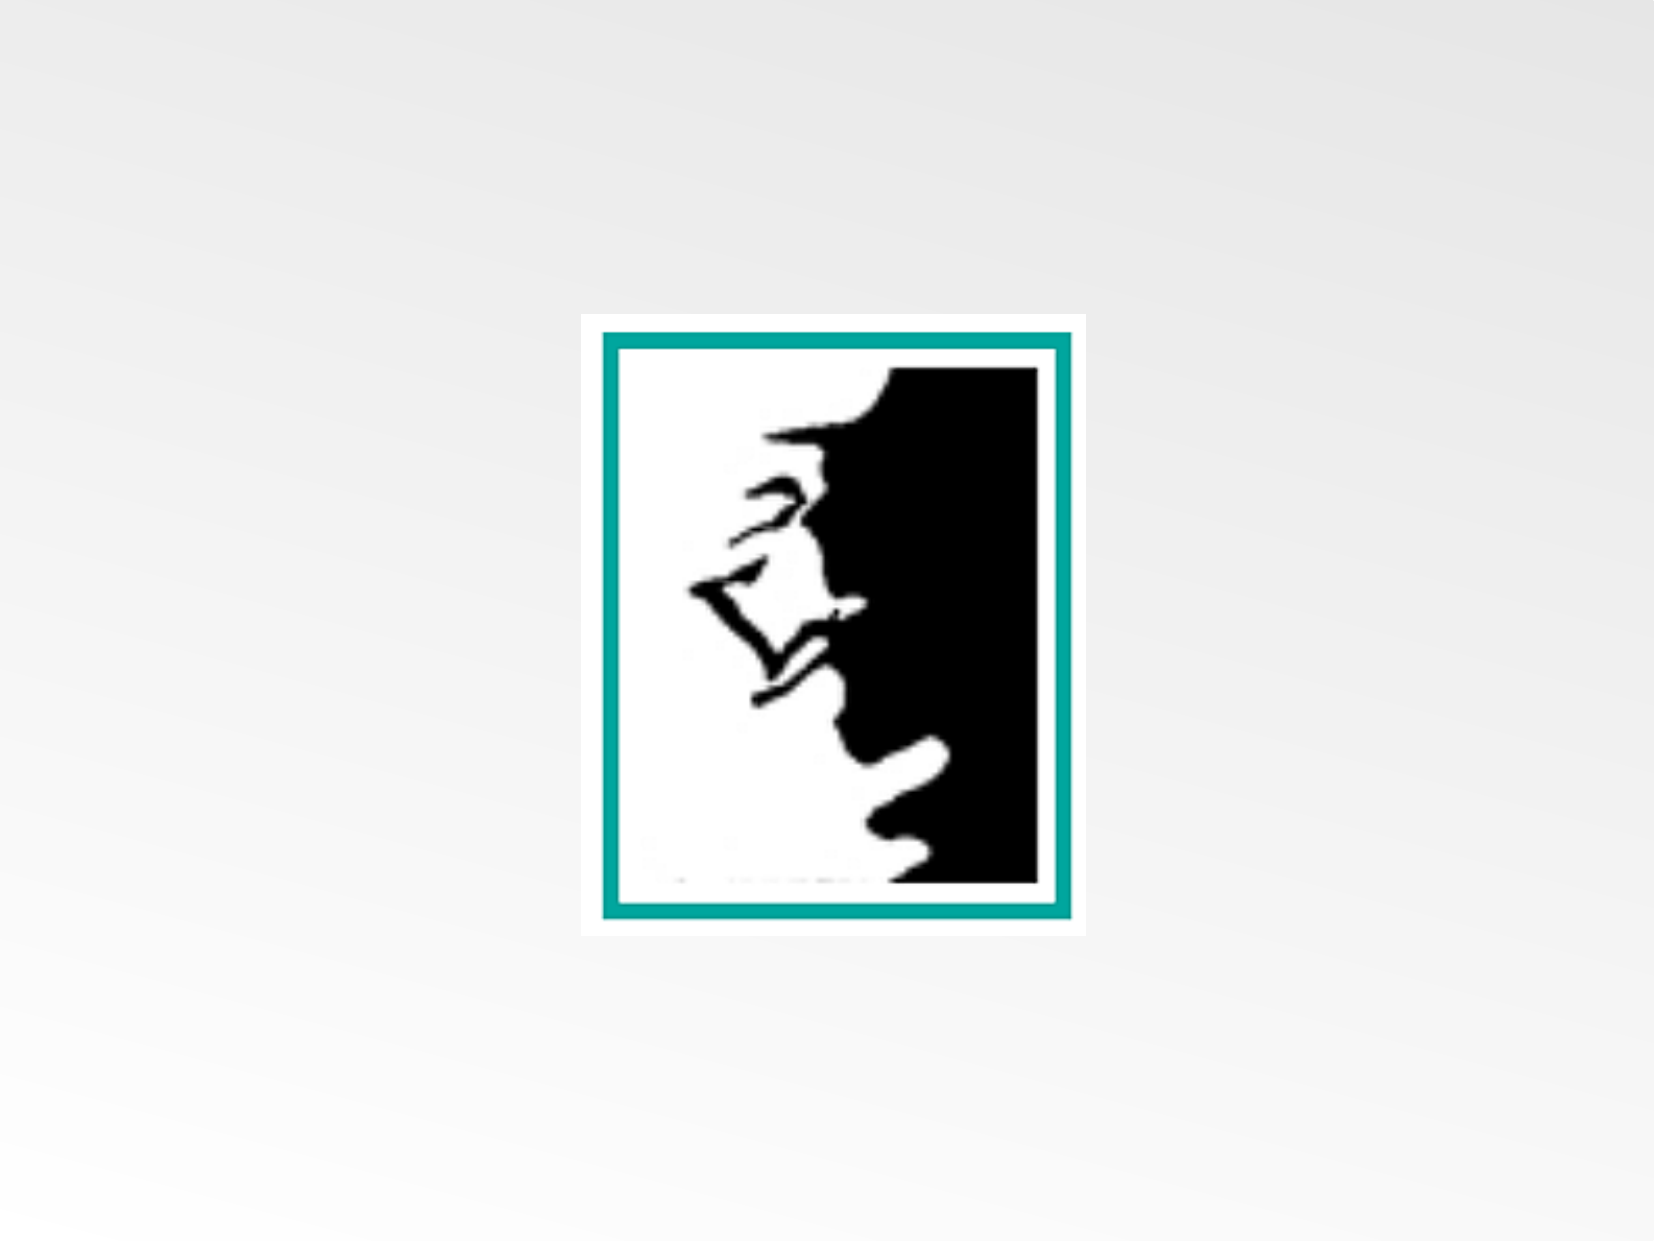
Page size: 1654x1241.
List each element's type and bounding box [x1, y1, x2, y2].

picture [581, 314, 1086, 936]
